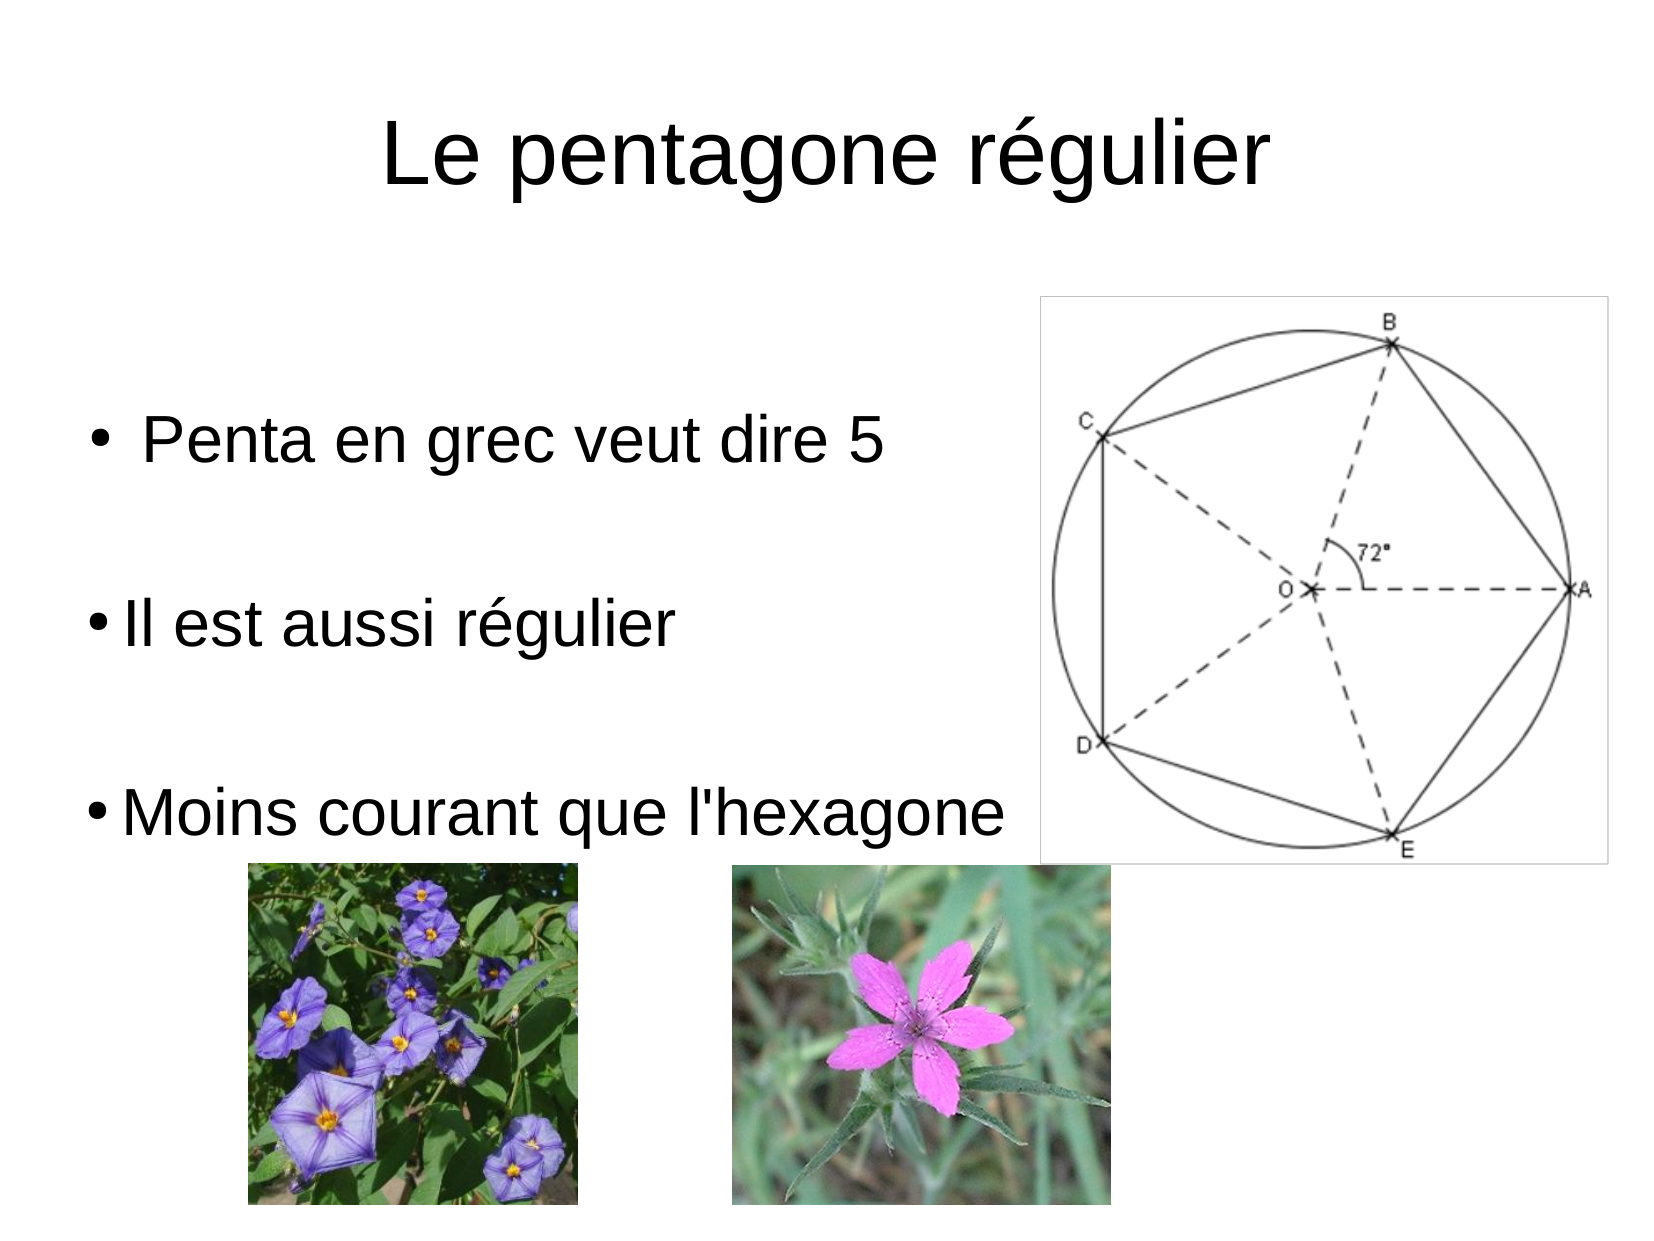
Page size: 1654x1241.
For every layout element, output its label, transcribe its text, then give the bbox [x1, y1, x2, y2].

text_box Moins courant que l'hexagone [70, 767, 1027, 858]
picture [732, 295, 1610, 1205]
picture [248, 863, 578, 1205]
text_box Il est aussi régulier [71, 578, 695, 669]
list Penta en grec veut dire 5 [70, 401, 1039, 1121]
title Le pentagone régulier [82, 49, 1571, 257]
